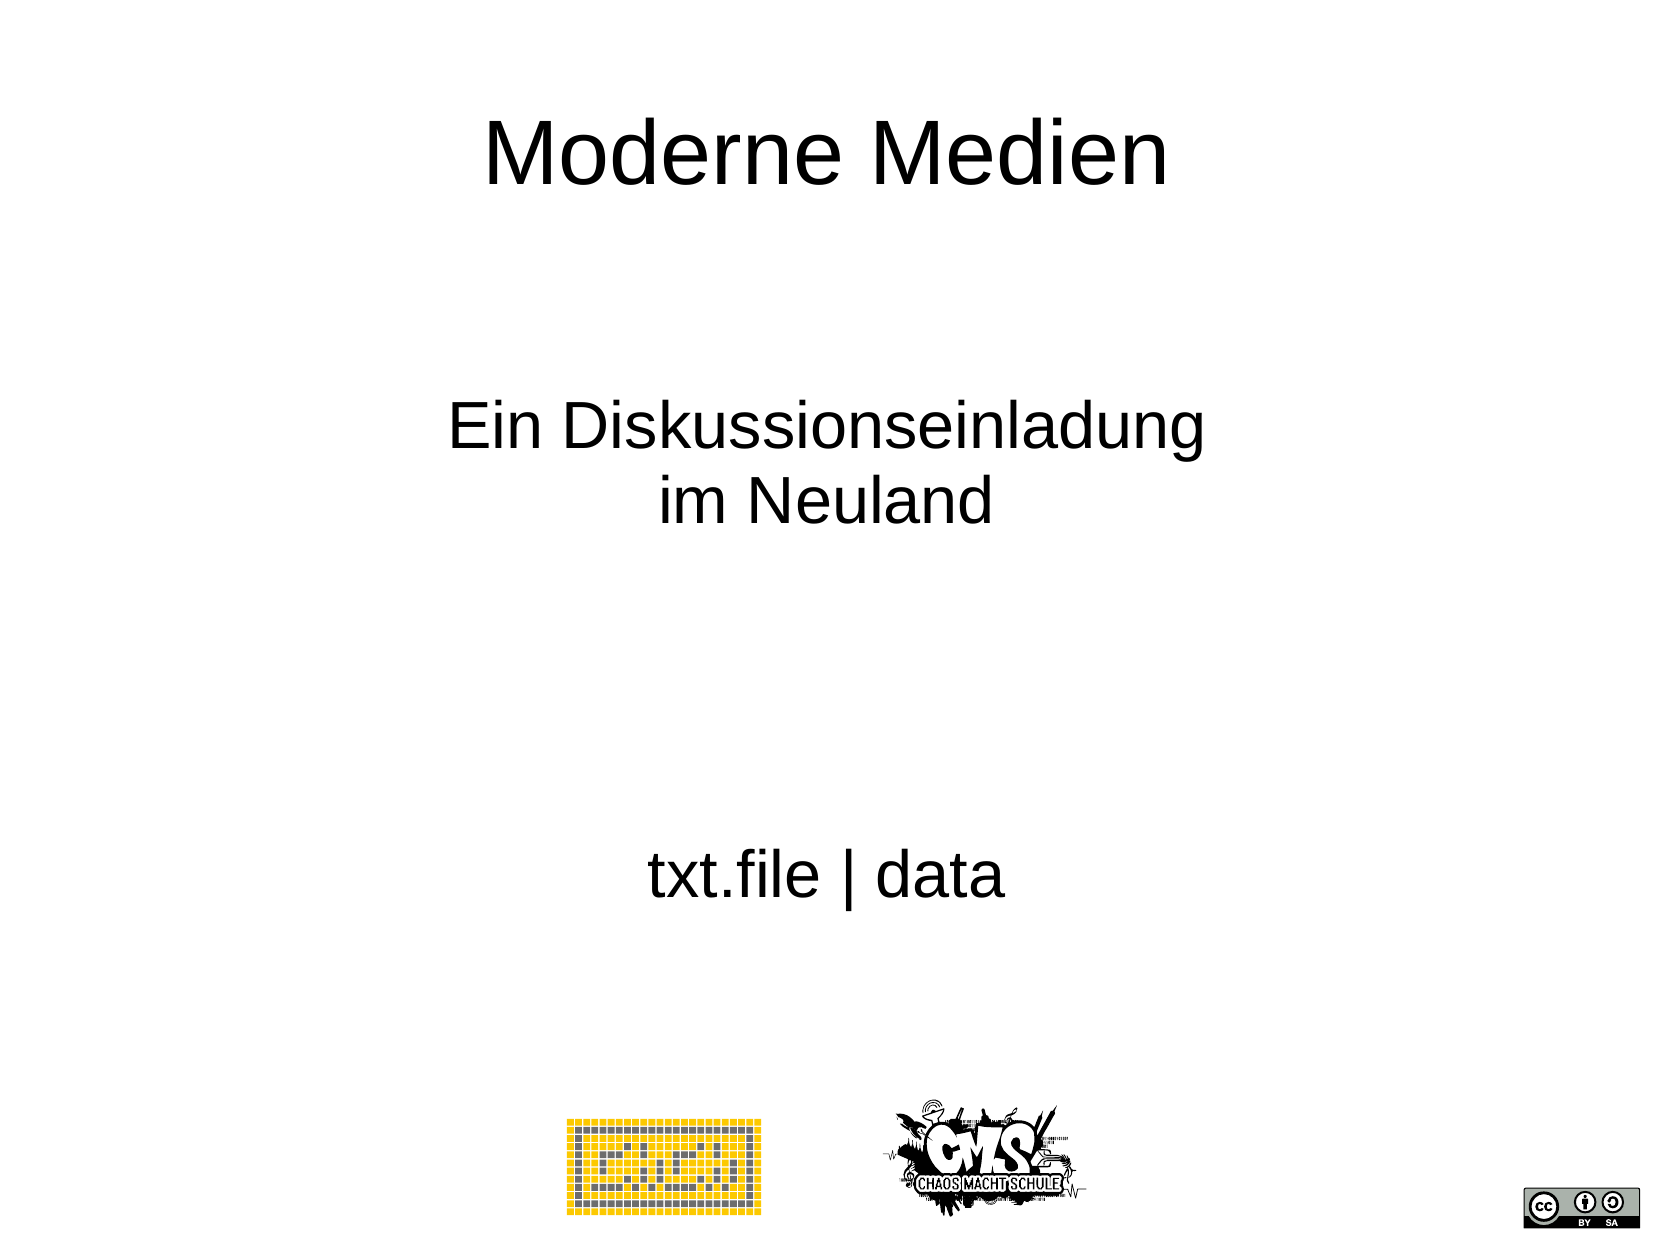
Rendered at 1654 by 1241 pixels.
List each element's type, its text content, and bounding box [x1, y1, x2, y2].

subtitle Ein Diskussionseinladung im Neuland txt.file | data [82, 290, 1571, 1010]
title Moderne Medien [82, 49, 1571, 257]
